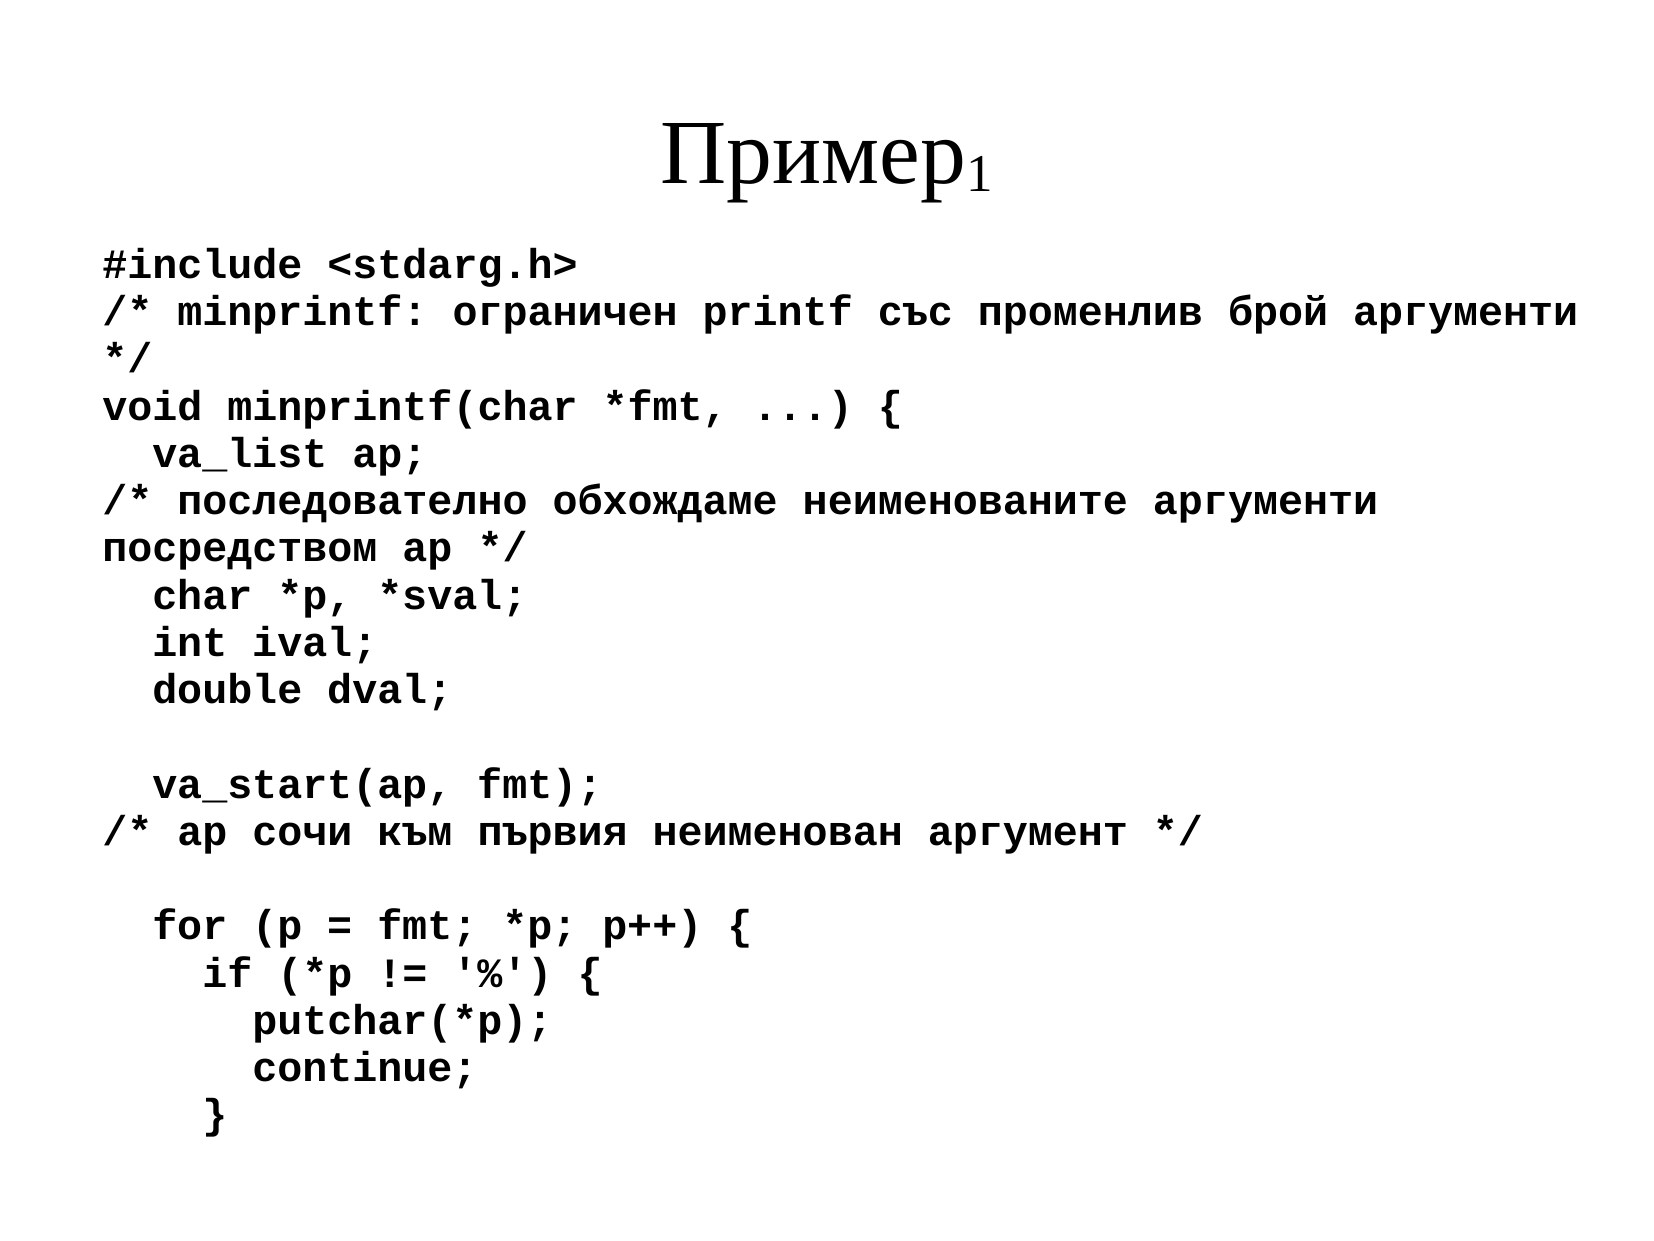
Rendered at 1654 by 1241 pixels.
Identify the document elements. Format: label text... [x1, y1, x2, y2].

title Пример1 [82, 49, 1571, 257]
text_box #include <stdarg.h> /* minprintf: ограничен printf със променлив брой аргументи */ void minprintf(char *fmt, ...) { va_list ap; /* последователно обхождаме неименованите аргументи посредством ap */ char *p, *sval; int ival; double dval; va_start(ap, fmt); /* ap сочи към първия неименован аргумент */ for (p = fmt; *p; p++) { if (*p != '%') { putchar(*p); continue; } [87, 236, 1634, 1201]
